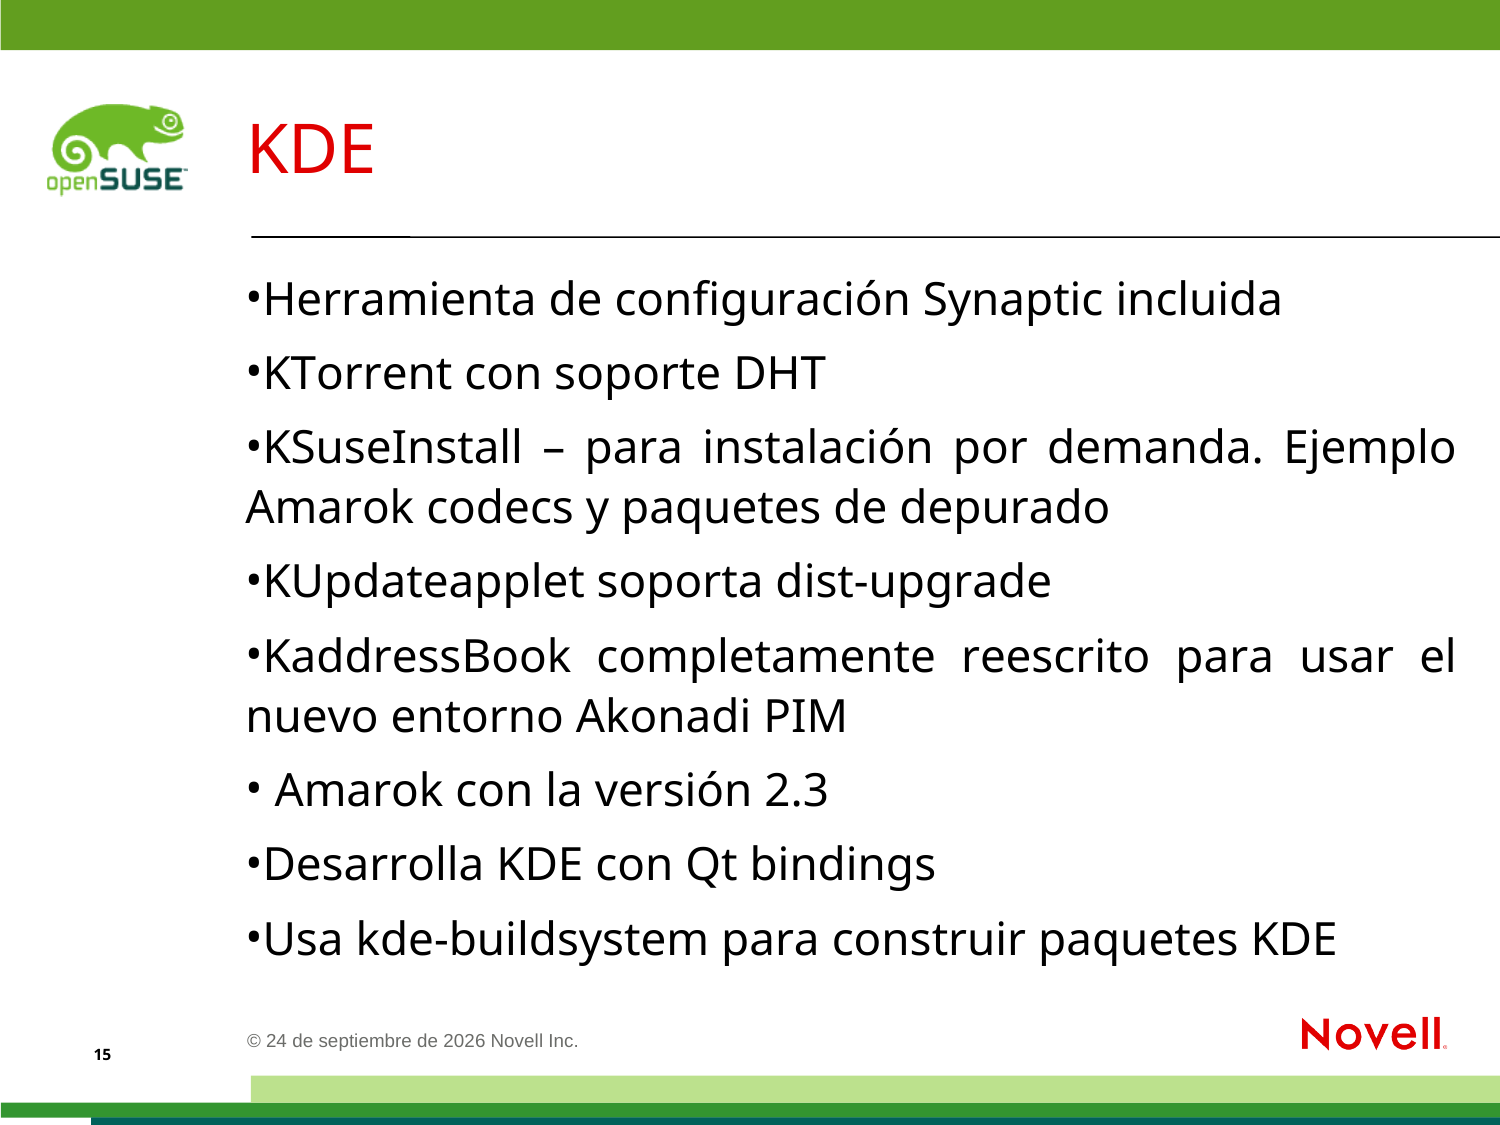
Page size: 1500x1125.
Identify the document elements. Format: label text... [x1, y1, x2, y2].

list Herramienta de configuración Synaptic incluida KTorrent con soporte DHT KSuseInstall – para instalación por demanda. Ejemplo Amarok codecs y paquetes de depurado KUpdateapplet soporta dist-upgrade KaddressBook completamente reescrito para usar el nuevo entorno Akonadi PIM Amarok con la versión 2.3 Desarrolla KDE con Qt bindings Usa kde-buildsystem para construir paquetes KDE [245, 267, 1458, 1010]
picture [1295, 1011, 1453, 1056]
title KDE [246, 68, 1409, 231]
picture [47, 104, 188, 197]
